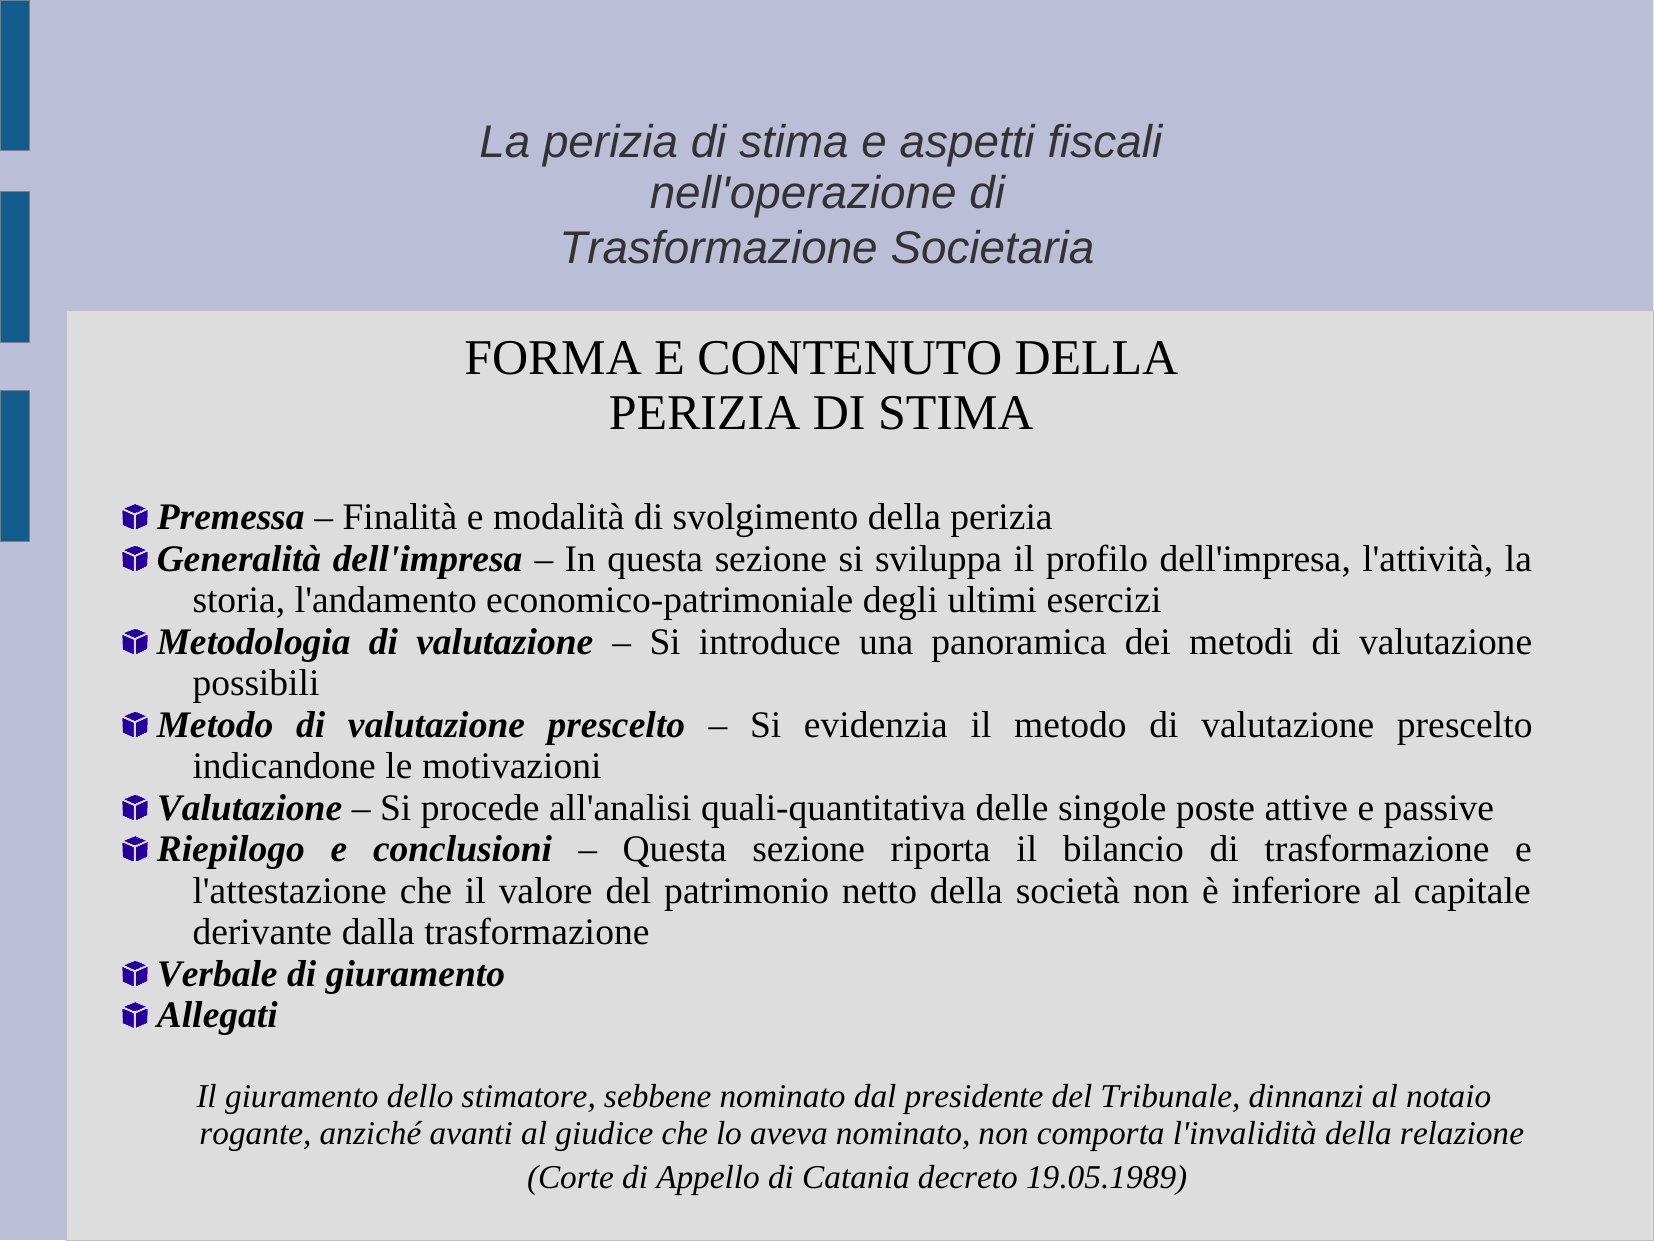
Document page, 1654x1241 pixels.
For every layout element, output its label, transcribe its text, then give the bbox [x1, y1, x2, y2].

subtitle FORMA E CONTENUTO DELLA PERIZIA DI STIMA Premessa – Finalità e modalità di svolgimento della perizia Generalità dell'impresa – In questa sezione si sviluppa il profilo dell'impresa, l'attività, la storia, l'andamento economico-patrimoniale degli ultimi esercizi Metodologia di valutazione – Si introduce una panoramica dei metodi di valutazione possibili Metodo di valutazione prescelto – Si evidenzia il metodo di valutazione prescelto indicandone le motivazioni Valutazione – Si procede all'analisi quali-quantitativa delle singole poste attive e passive Riepilogo e conclusioni – Questa sezione riporta il bilancio di trasformazione e l'attestazione che il valore del patrimonio netto della società non è inferiore al capitale derivante dalla trasformazione Verbale di giuramento Allegati Il giuramento dello stimatore, sebbene nominato dal presidente del Tribunale, dinnanzi al notaio rogante, anziché avanti al giudice che lo aveva nominato, non comporta l'invalidità della relazione (Corte di Appello di Catania decreto 19.05.1989) [121, 201, 1534, 1241]
title La perizia di stima e aspetti fiscali nell'operazione di Trasformazione Societaria [121, 91, 1534, 201]
